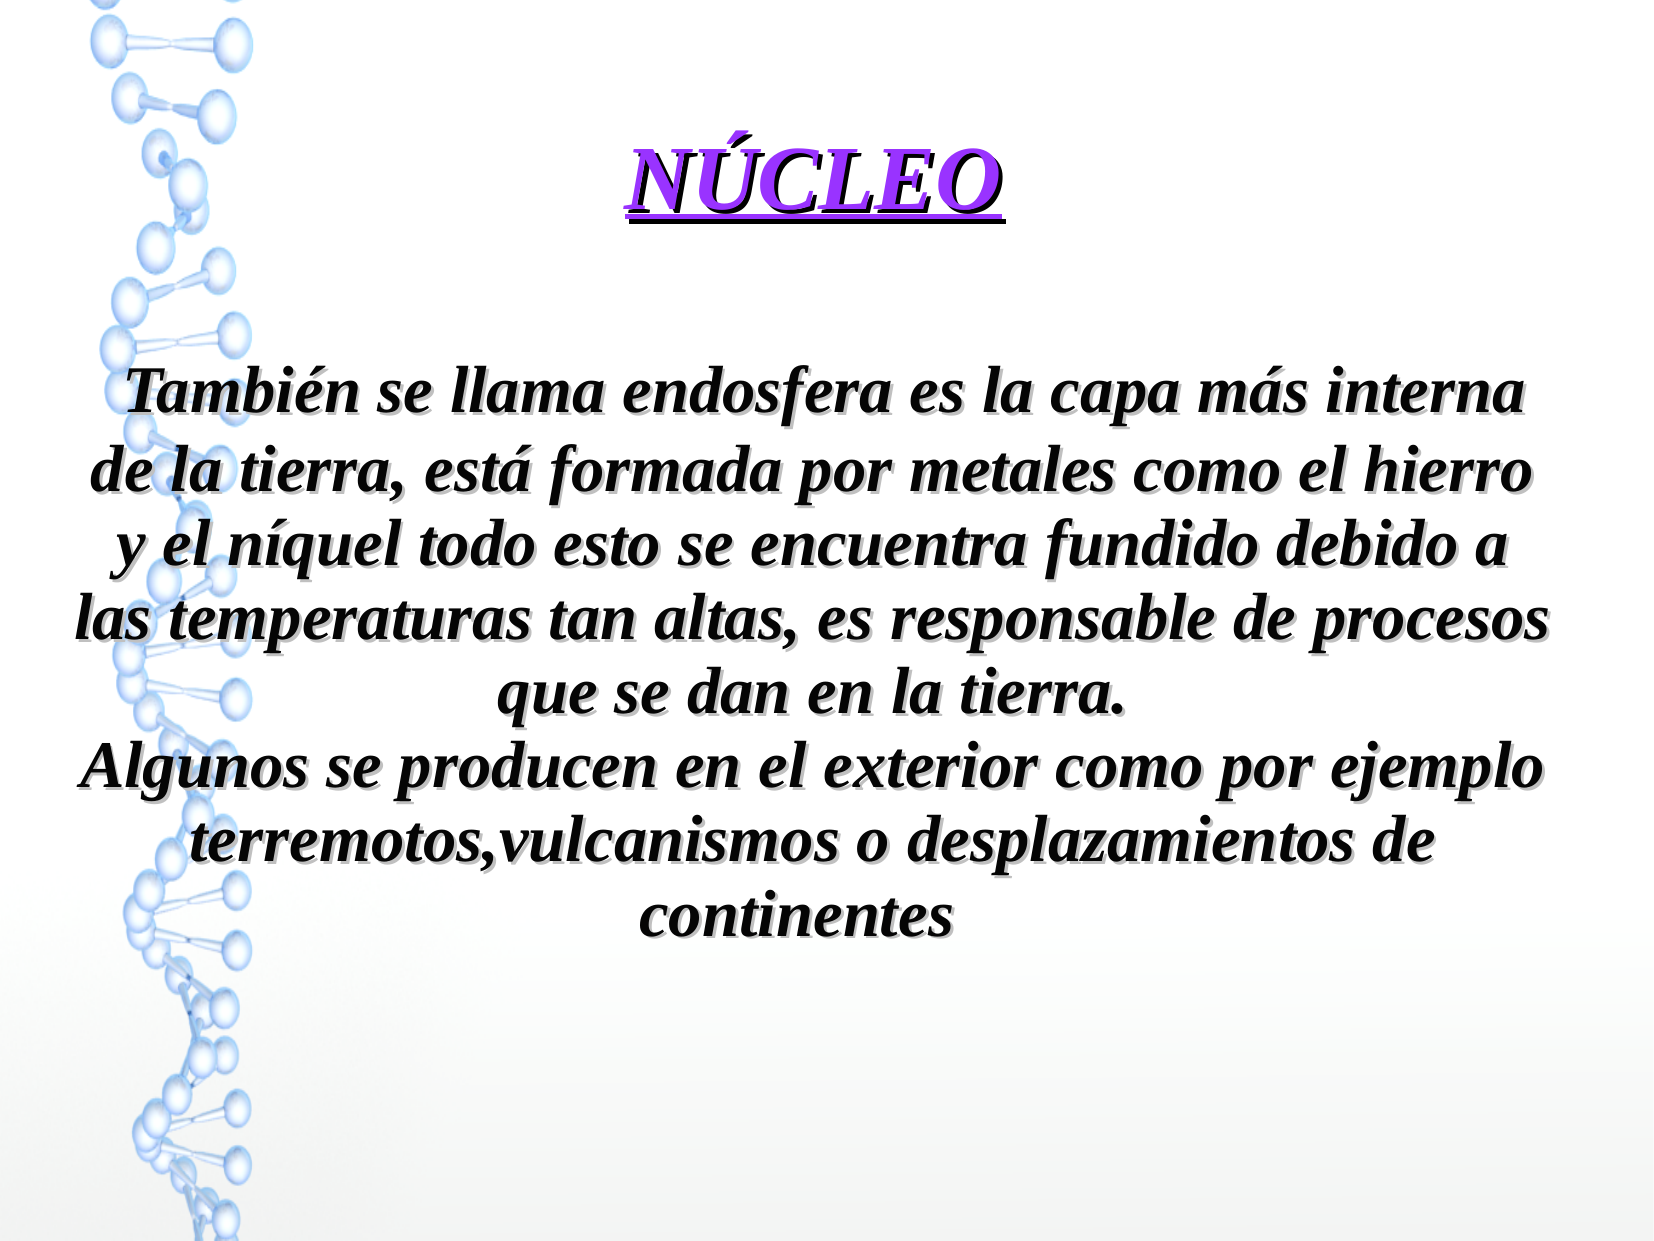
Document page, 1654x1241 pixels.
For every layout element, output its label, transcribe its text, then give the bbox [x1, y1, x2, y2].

subtitle [265, 299, 1595, 1019]
title NÚCLEO También se llama endosfera es la capa más interna de la tierra, está formada por metales como el hierro y el níquel todo esto se encuentra fundido debido a las temperaturas tan altas, es responsable de procesos que se dan en la tierra. Algunos se producen en el exterior como por ejemplo terremotos,vulcanismos o desplazamientos de continentes [69, 127, 1558, 951]
picture [0, 0, 1654, 1241]
